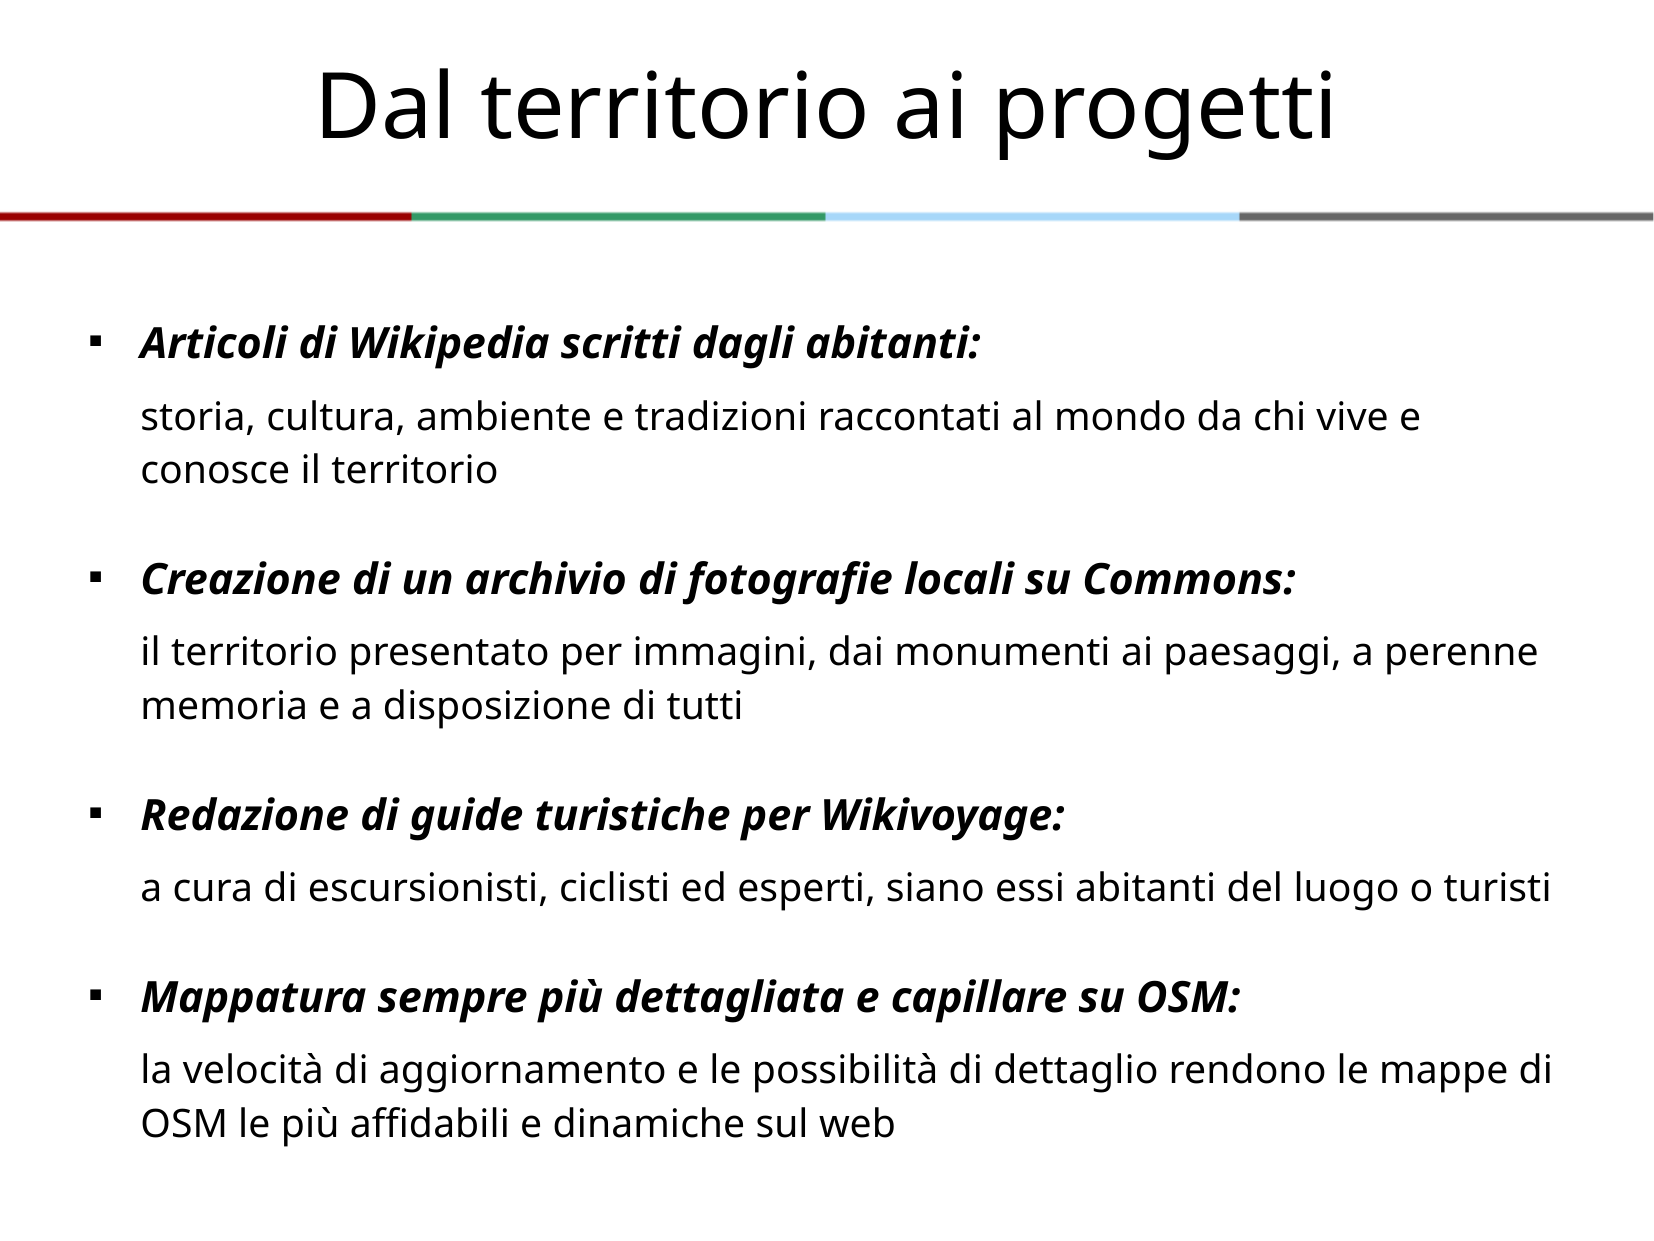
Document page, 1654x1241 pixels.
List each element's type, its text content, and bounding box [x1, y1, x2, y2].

list Articoli di Wikipedia scritti dagli abitanti: storia, cultura, ambiente e tradizioni raccontati al mondo da chi vive e conosce il territorio Creazione di un archivio di fotografie locali su Commons: il territorio presentato per immagini, dai monumenti ai paesaggi, a perenne memoria e a disposizione di tutti Redazione di guide turistiche per Wikivoyage: a cura di escursionisti, ciclisti ed esperti, siano essi abitanti del luogo o turisti Mappatura sempre più dettagliata e capillare su OSM: la velocità di aggiornamento e le possibilità di dettaglio rendono le mappe di OSM le più affidabili e dinamiche sul web [73, 312, 1580, 1164]
picture [0, 200, 1654, 235]
title Dal territorio ai progetti [82, 0, 1571, 200]
